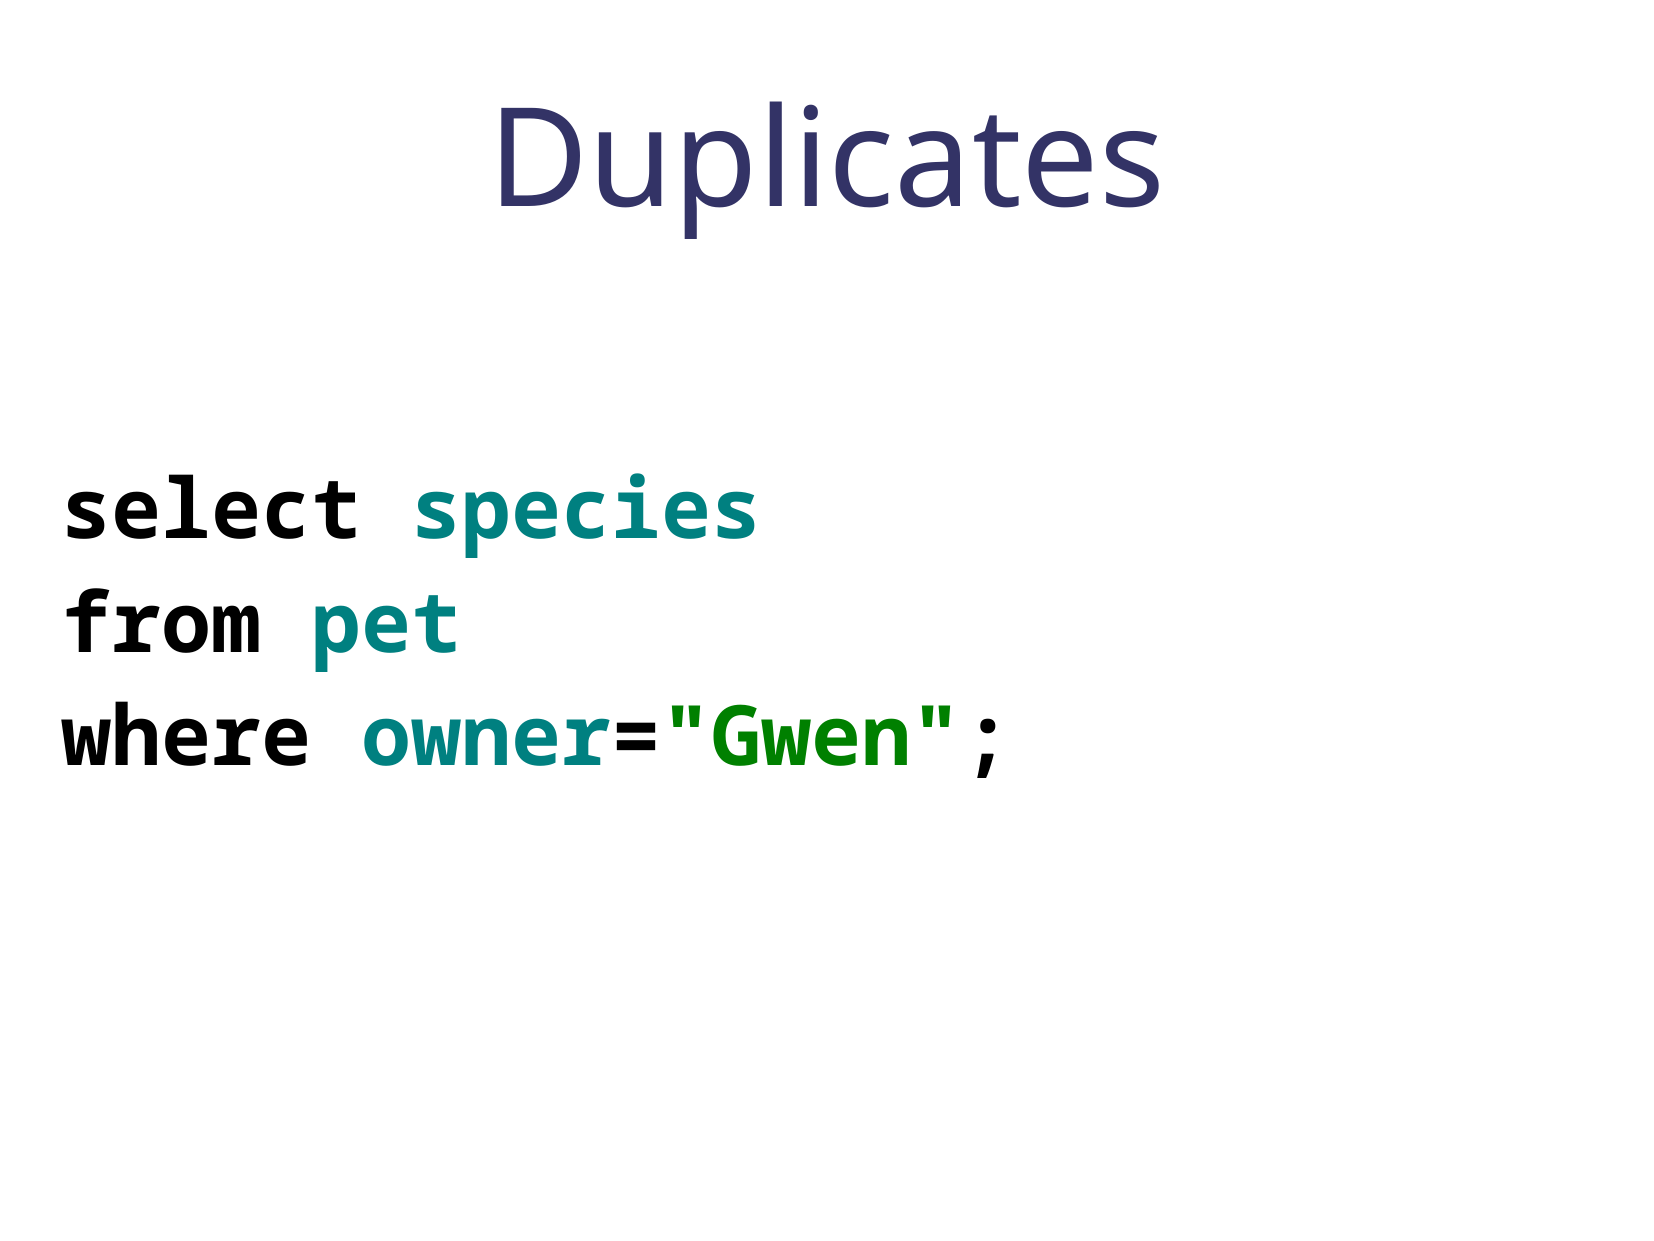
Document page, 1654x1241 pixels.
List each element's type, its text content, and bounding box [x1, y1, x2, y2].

title Duplicates [0, 56, 1654, 250]
text_box select species from pet where owner="Gwen"; [61, 472, 1595, 768]
